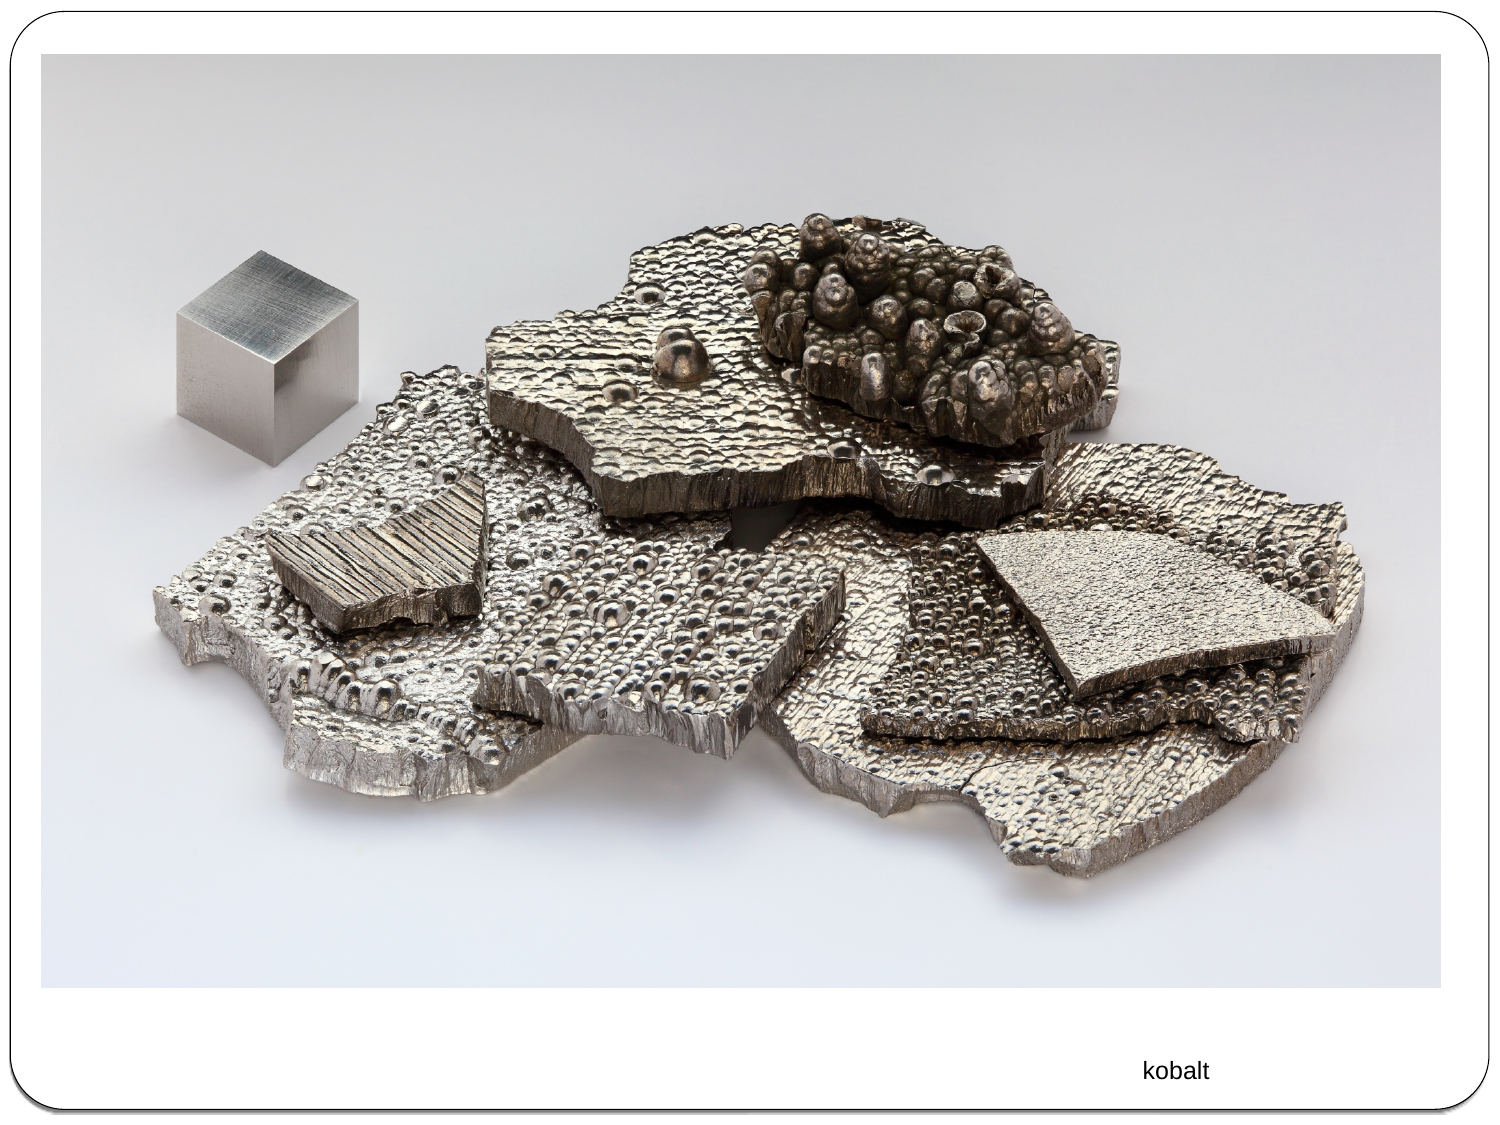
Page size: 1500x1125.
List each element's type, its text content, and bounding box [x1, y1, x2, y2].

text_box kobalt [1127, 1046, 1424, 1092]
picture [41, 54, 1441, 988]
